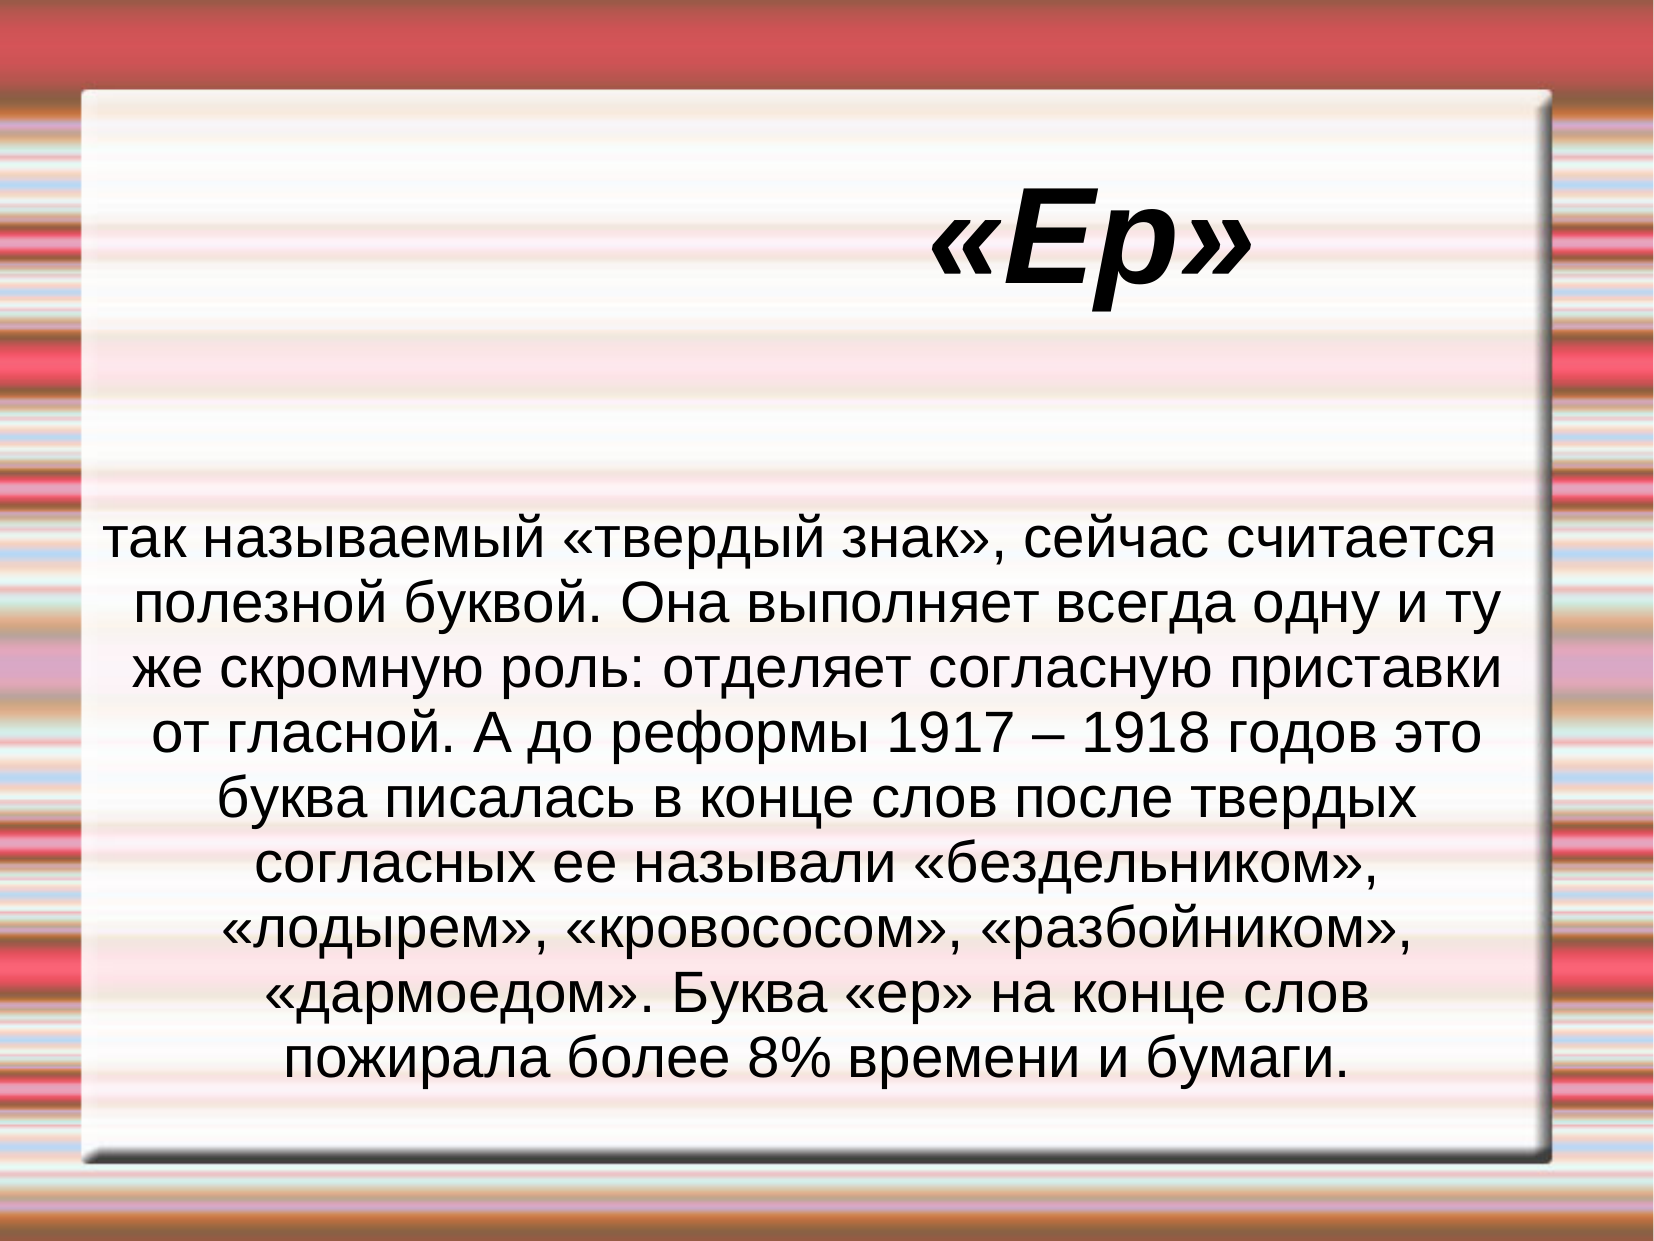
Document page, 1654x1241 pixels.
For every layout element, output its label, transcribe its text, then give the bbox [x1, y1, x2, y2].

title «Ер» [649, 59, 1534, 414]
subtitle так называемый «твердый знак», сейчас считается полезной буквой. Она выполняет всегда одну и ту же скромную роль: отделяет согласную приставки от гласной. А до реформы 1917 – 1918 годов это буква писалась в конце слов после твердых согласных ее называли «бездельником», «лодырем», «кровососом», «разбойником», «дармоедом». Буква «ер» на конце слов пожирала более 8% времени и бумаги. [59, 472, 1506, 1123]
picture [0, 0, 1654, 1241]
